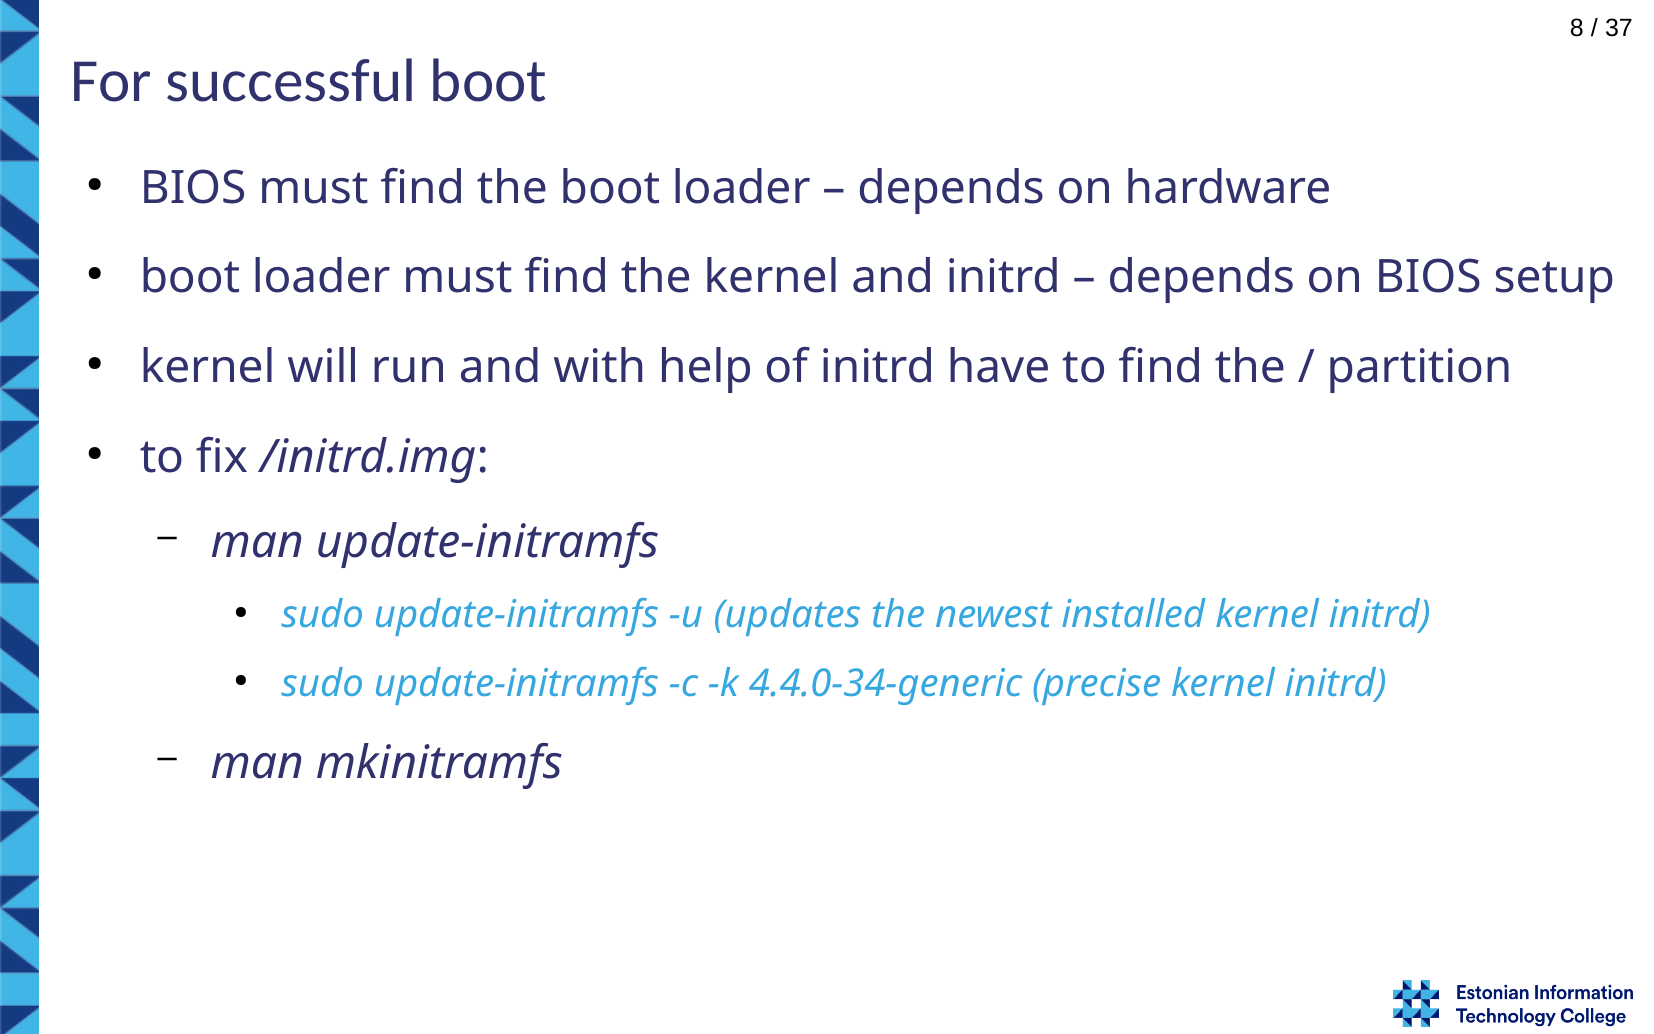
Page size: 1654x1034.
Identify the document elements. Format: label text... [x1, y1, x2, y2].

title For successful boot [70, 41, 1630, 130]
picture [1393, 980, 1633, 1027]
list BIOS must find the boot loader – depends on hardware boot loader must find the kernel and initrd – depends on BIOS setup kernel will run and with help of initrd have to find the / partition to fix /initrd.img: man update-initramfs sudo update-initramfs -u (updates the newest installed kernel initrd) sudo update-initramfs -c -k 4.4.0-34-generic (precise kernel initrd) man mkinitramfs [68, 153, 1630, 957]
